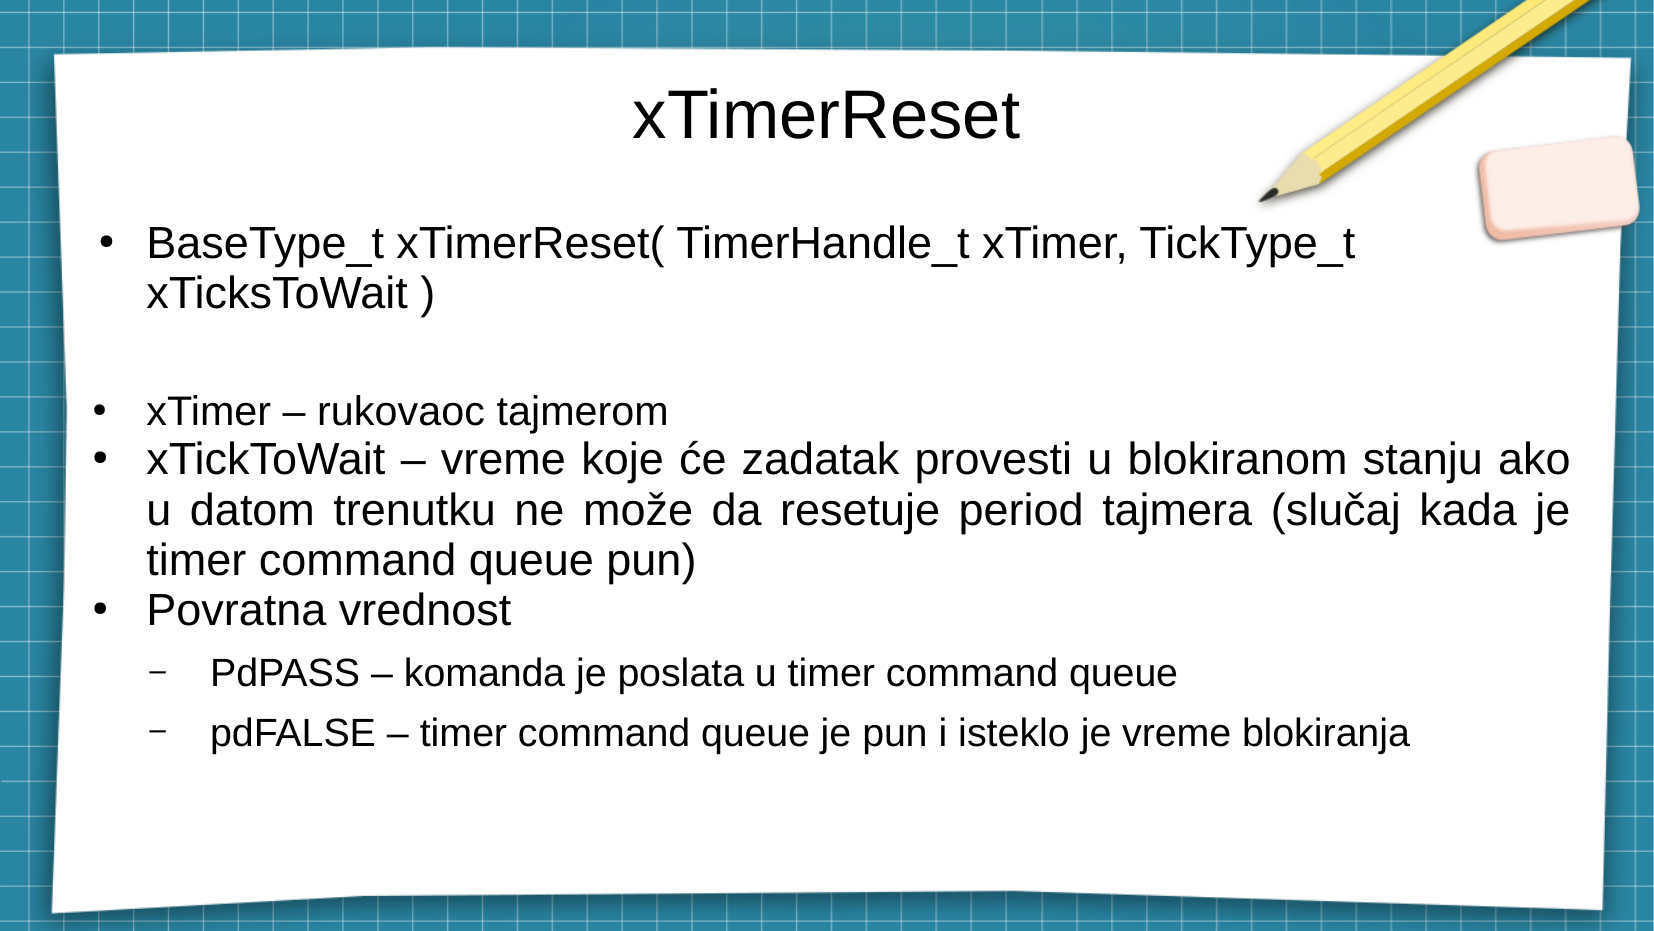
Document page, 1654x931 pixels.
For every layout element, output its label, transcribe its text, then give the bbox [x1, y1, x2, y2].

list BaseType_t xTimerReset( TimerHandle_t xTimer, TickType_t xTicksToWait ) xTimer – rukovaoc tajmerom xTickToWait – vreme koje će zadatak provesti u blokiranom stanju ako u datom trenutku ne može da resetuje period tajmera (slučaj kada je timer command queue pun) Povratna vrednost PdPASS – komanda je poslata u timer command queue pdFALSE – timer command queue je pun i isteklo je vreme blokiranja [82, 217, 1571, 758]
title xTimerReset [82, 37, 1571, 193]
picture [0, 0, 1654, 931]
